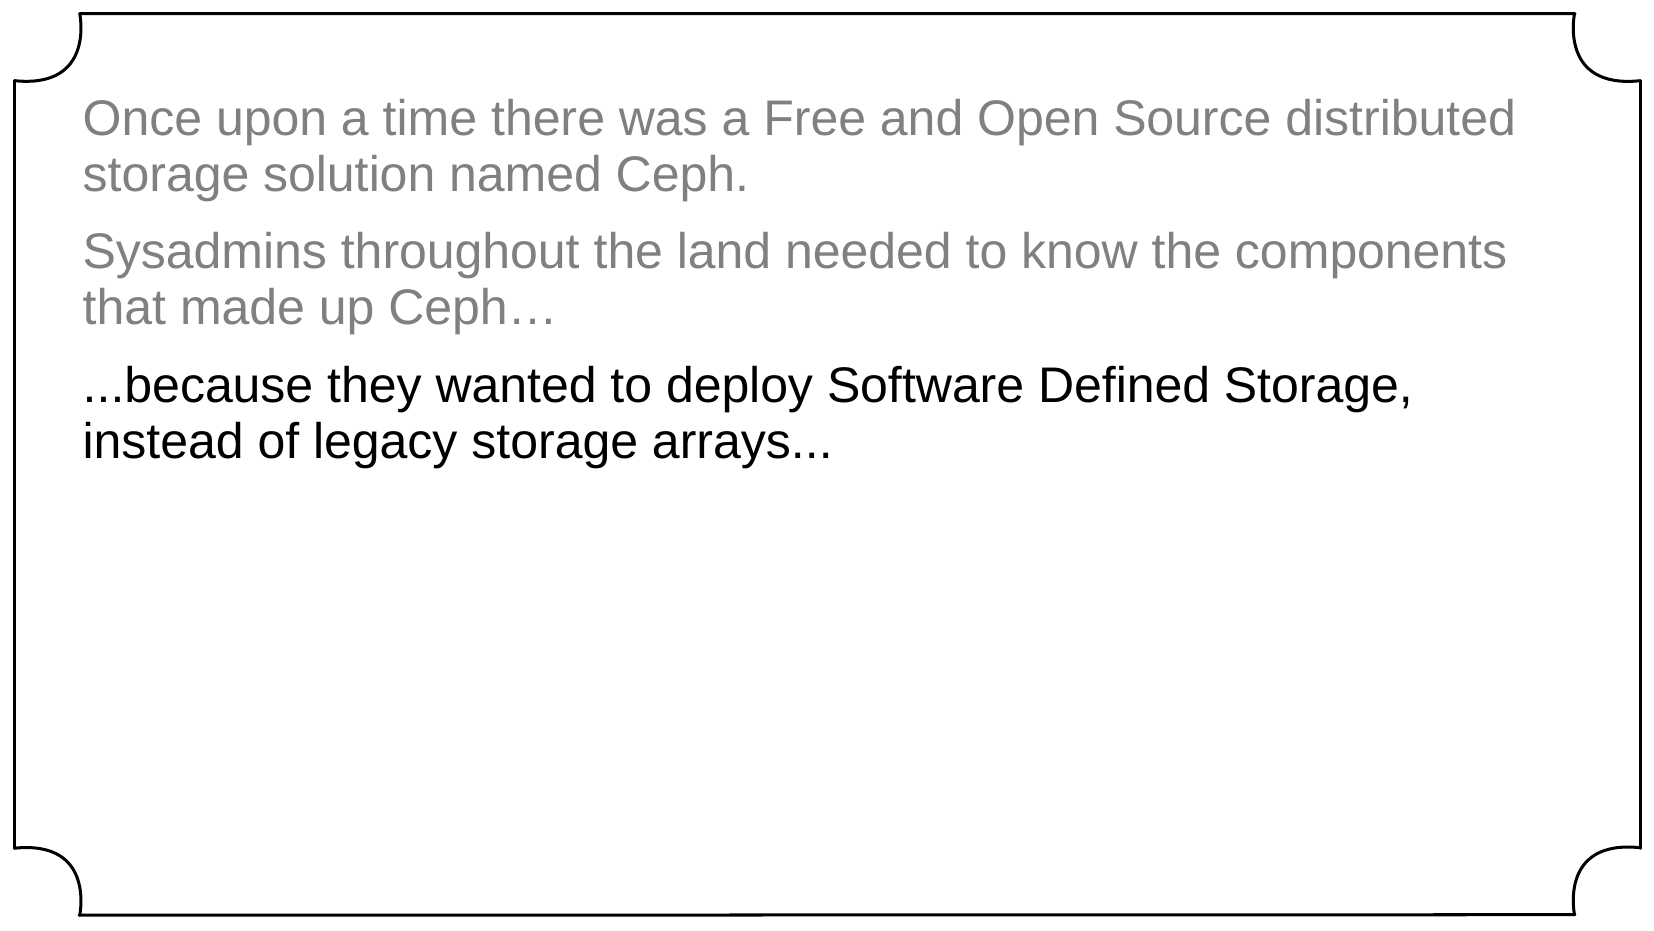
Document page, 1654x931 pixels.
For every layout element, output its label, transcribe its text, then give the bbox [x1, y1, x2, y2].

list Once upon a time there was a Free and Open Source distributed storage solution named Ceph. Sysadmins throughout the land needed to know the components that made up Ceph… ...because they wanted to deploy Software Defined Storage, instead of legacy storage arrays... [82, 90, 1571, 841]
